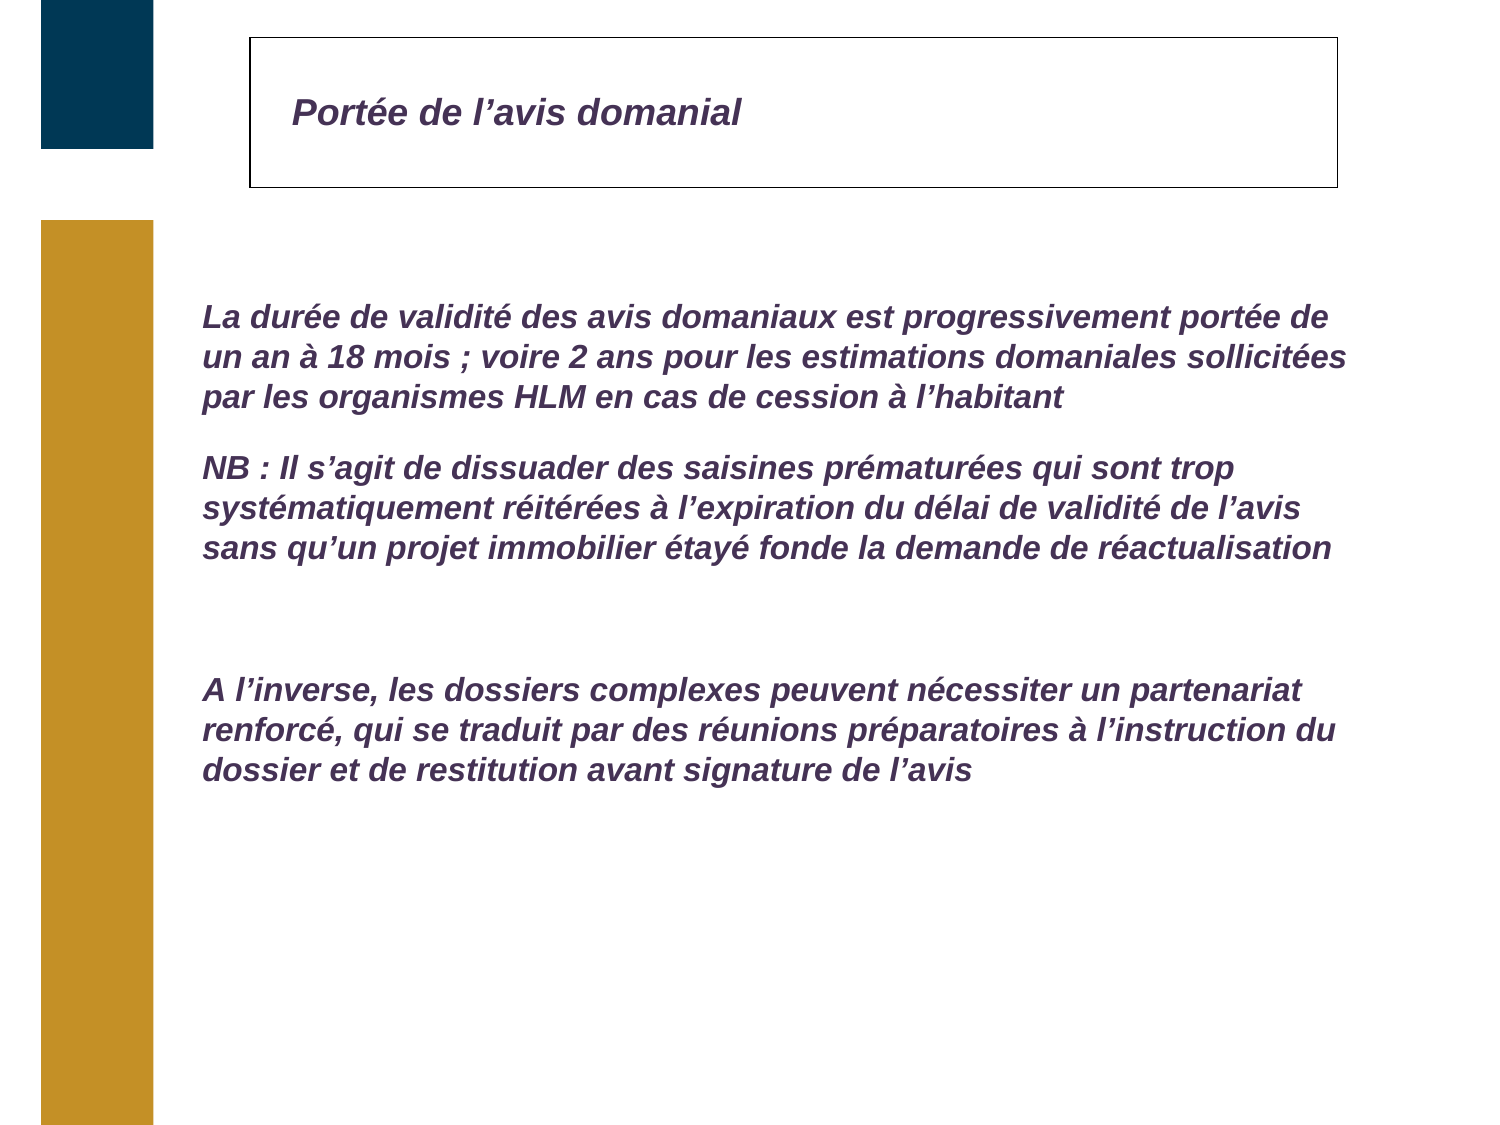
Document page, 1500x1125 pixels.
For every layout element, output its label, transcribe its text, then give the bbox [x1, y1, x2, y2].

text_box La durée de validité des avis domaniaux est progressivement portée de un an à 18 mois ; voire 2 ans pour les estimations domaniales sollicitées par les organismes HLM en cas de cession à l’habitant NB : Il s’agit de dissuader des saisines prématurées qui sont trop systématiquement réitérées à l’expiration du délai de validité de l’avis sans qu’un projet immobilier étayé fonde la demande de réactualisation A l’inverse, les dossiers complexes peuvent nécessiter un partenariat renforcé, qui se traduit par des réunions préparatoires à l’instruction du dossier et de restitution avant signature de l’avis [187, 287, 1371, 867]
text_box Portée de l’avis domanial [249, 37, 1338, 188]
